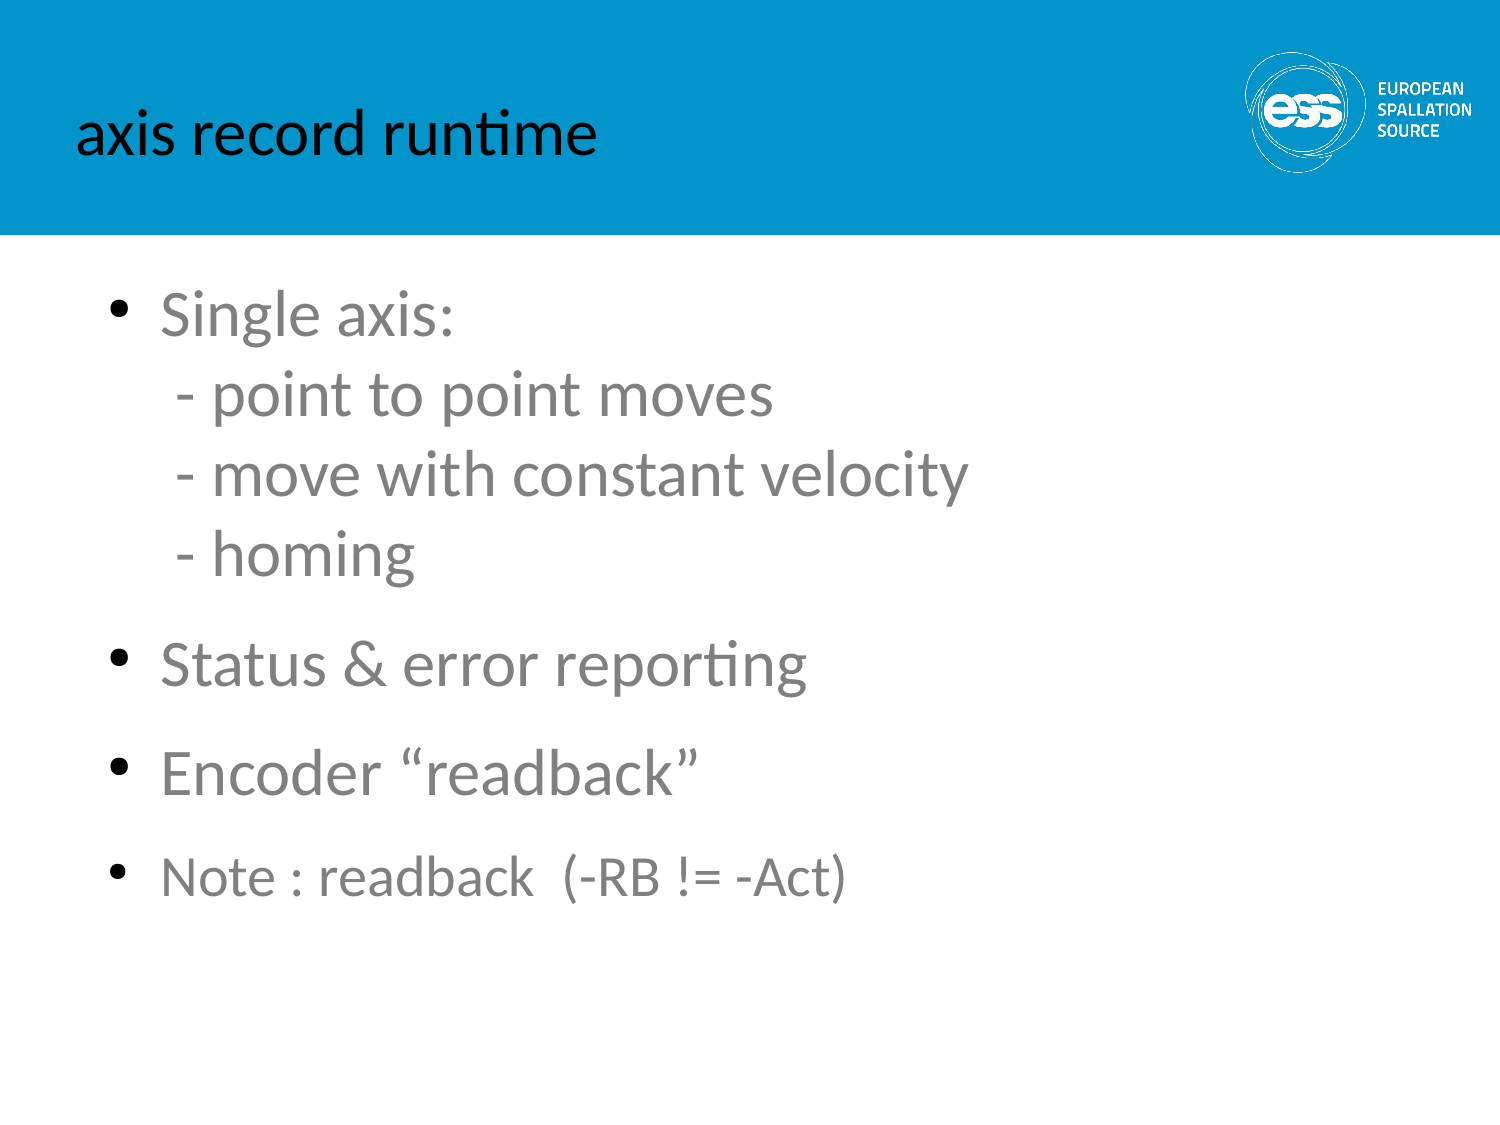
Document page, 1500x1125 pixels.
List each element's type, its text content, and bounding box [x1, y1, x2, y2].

picture [1432, 125, 1438, 136]
picture [1443, 86, 1450, 93]
picture [1264, 94, 1342, 127]
picture [1454, 83, 1458, 94]
picture [1409, 104, 1415, 115]
picture [1389, 104, 1393, 115]
list Single axis: - point to point moves - move with constant velocity - homing Status & error reporting Encoder “readback” Note : readback (-RB != -Act) [75, 262, 1426, 1005]
picture [1423, 83, 1430, 94]
picture [1418, 104, 1423, 115]
title axis record runtime [75, 45, 1247, 233]
picture [1422, 125, 1428, 134]
picture [1398, 109, 1406, 115]
picture [1379, 83, 1385, 94]
picture [1400, 83, 1407, 94]
picture [1436, 104, 1444, 115]
